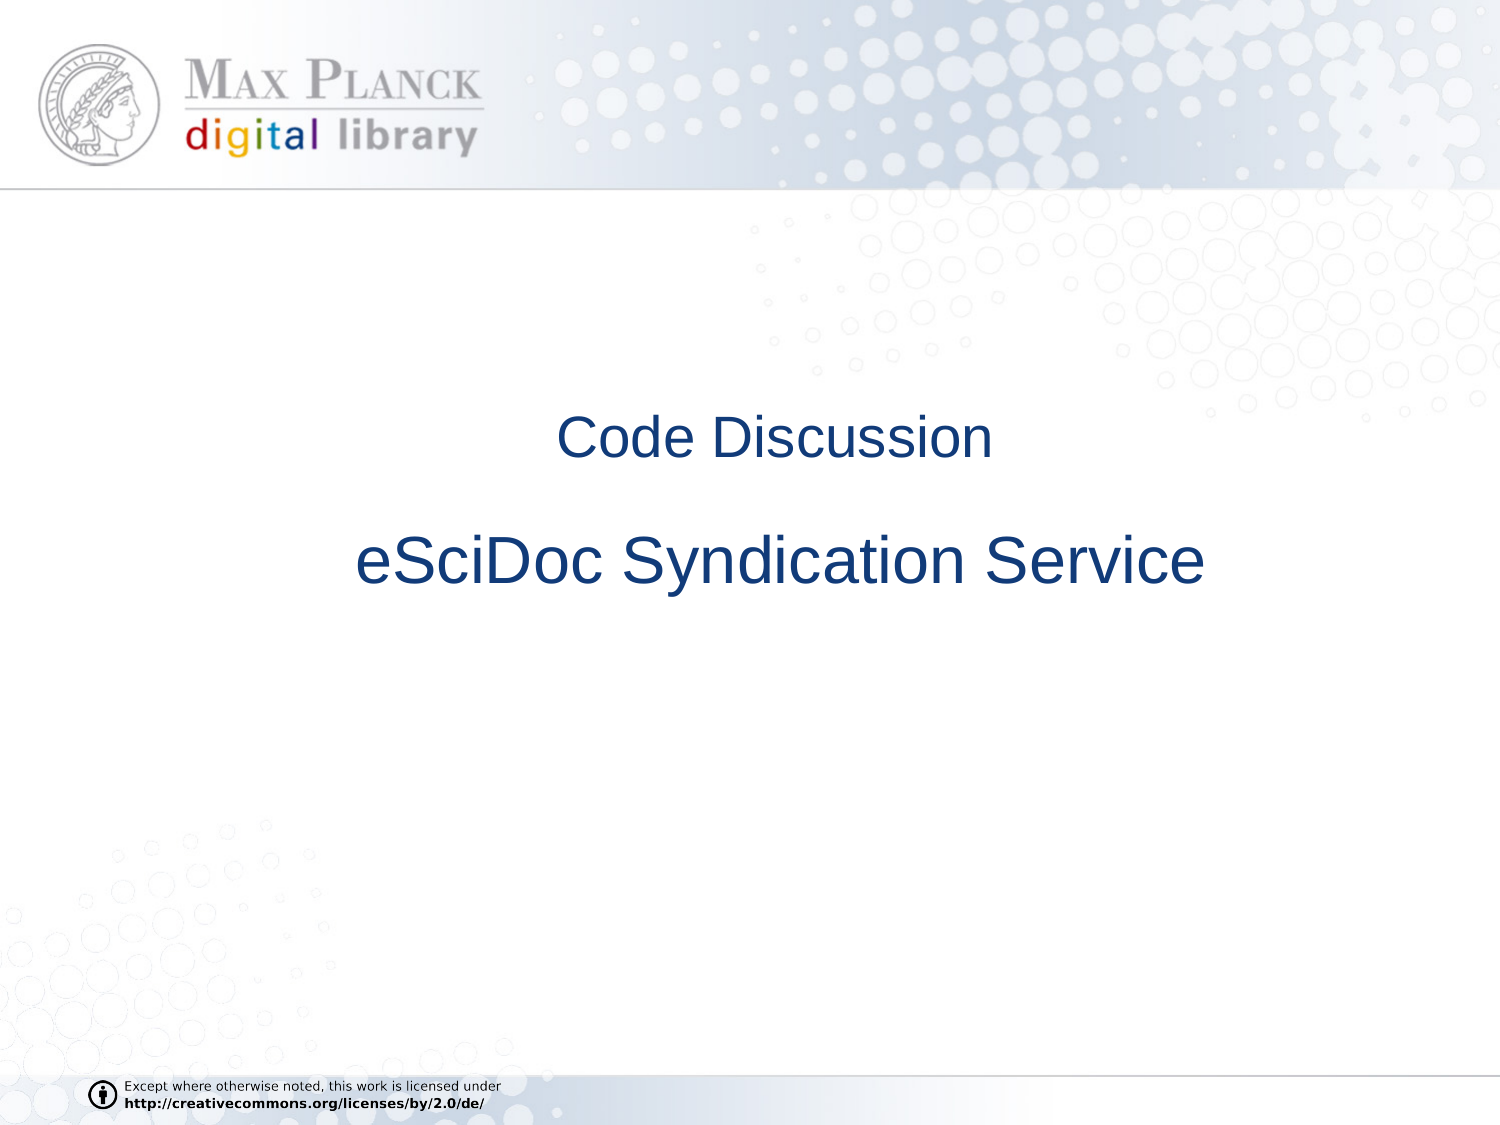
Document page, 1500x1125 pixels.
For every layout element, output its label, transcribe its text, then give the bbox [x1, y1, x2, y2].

picture [0, 0, 1500, 1125]
title Code Discussion [174, 397, 1377, 504]
subtitle eSciDoc Syndication Service [171, 515, 1317, 879]
